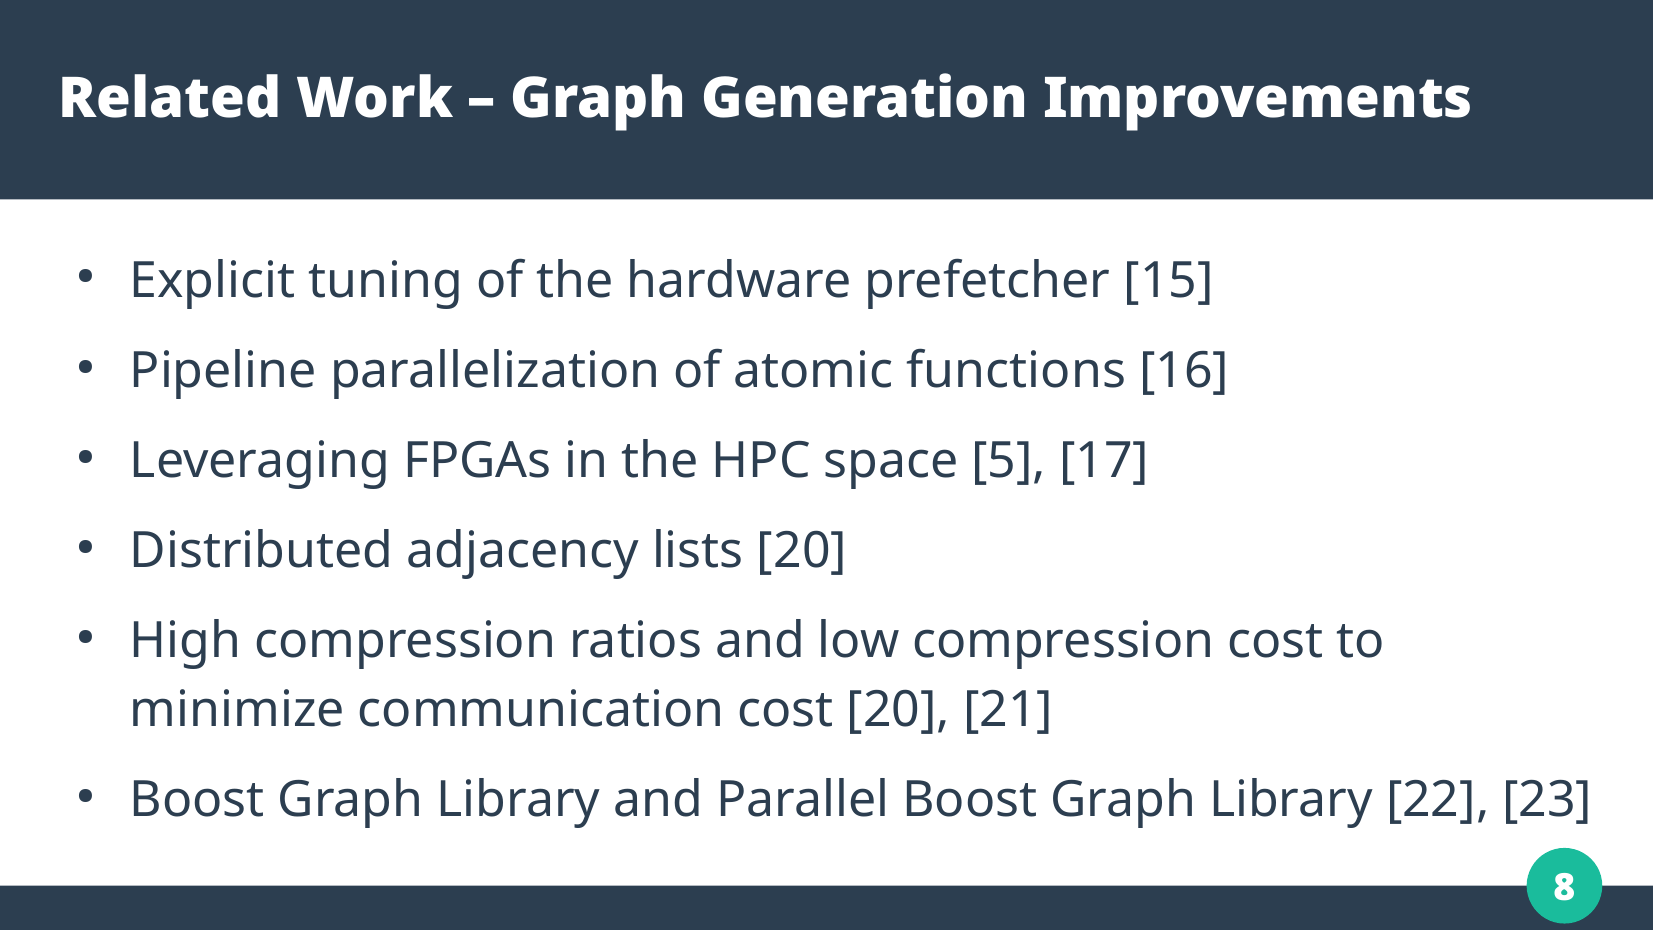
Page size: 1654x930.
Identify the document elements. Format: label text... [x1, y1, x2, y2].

title Related Work – Graph Generation Improvements [58, 36, 1594, 156]
list Explicit tuning of the hardware prefetcher [15] Pipeline parallelization of atomic functions [16] Leveraging FPGAs in the HPC space [5], [17] Distributed adjacency lists [20] High compression ratios and low compression cost to minimize communication cost [20], [21] Boost Graph Library and Parallel Boost Graph Library [22], [23] [58, 243, 1594, 864]
